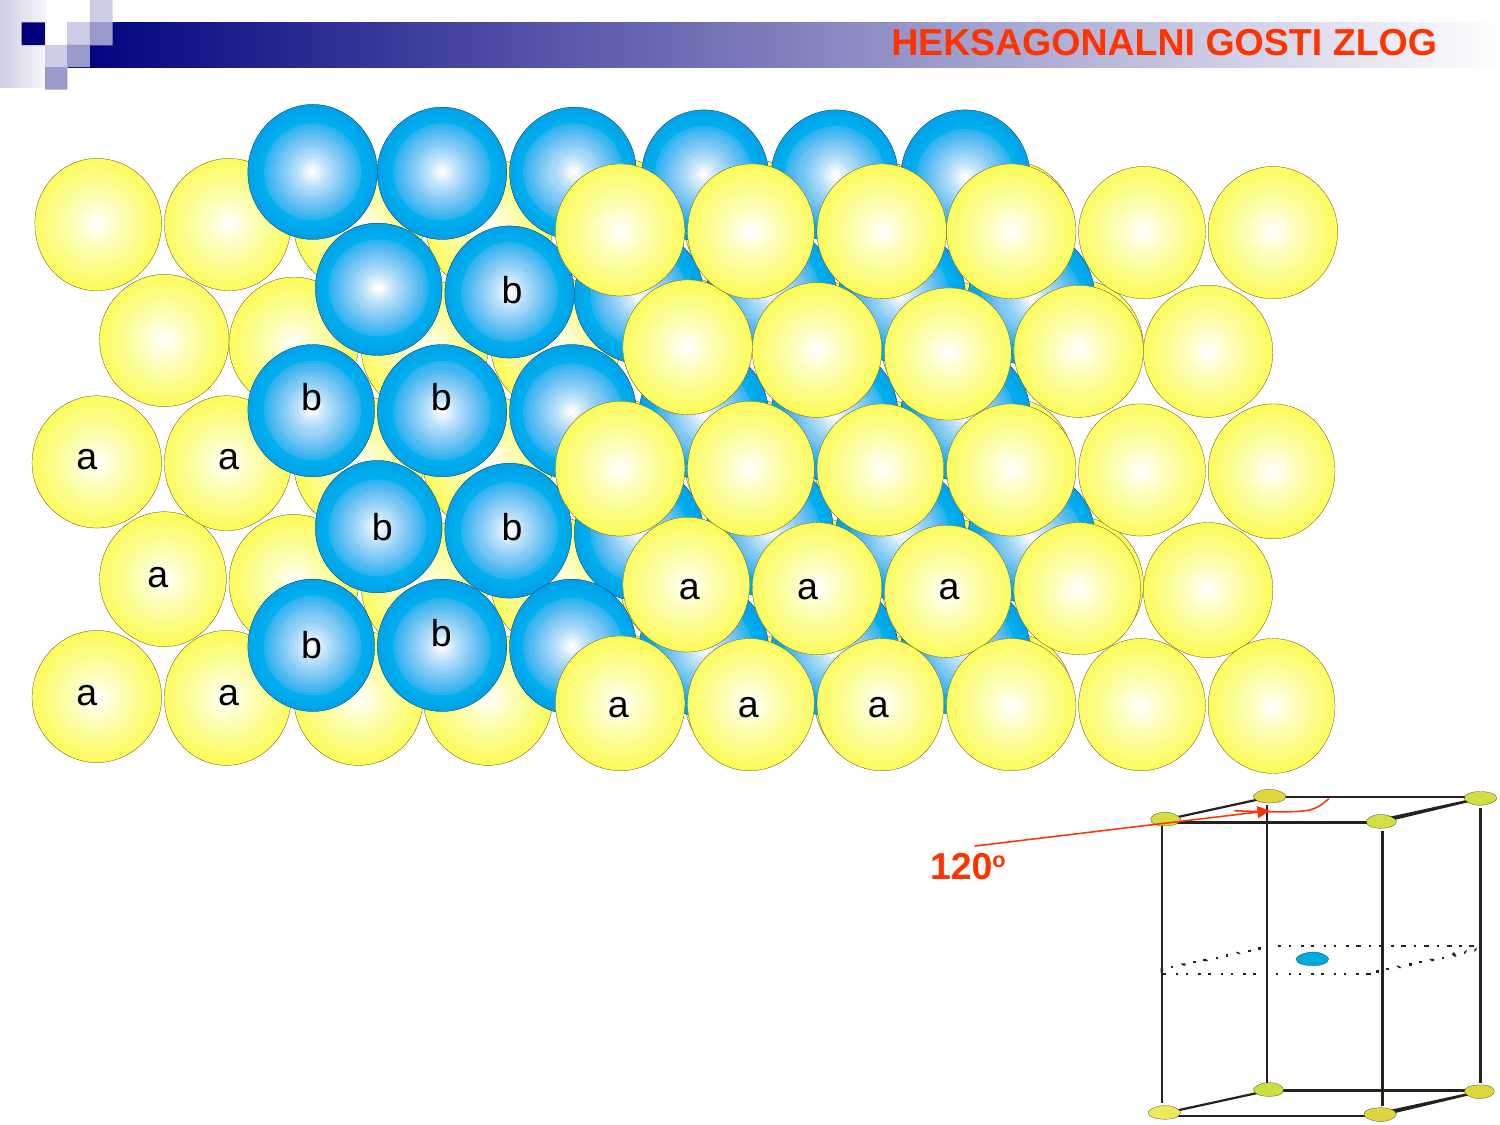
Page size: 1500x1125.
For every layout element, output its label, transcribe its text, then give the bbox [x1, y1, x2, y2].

text_box a [923, 554, 975, 615]
text_box a [853, 672, 904, 733]
text_box a [132, 542, 183, 603]
text_box a [664, 554, 715, 615]
text_box b [416, 601, 467, 662]
text_box a [203, 660, 254, 721]
text_box b [357, 495, 408, 556]
text_box 120o [915, 834, 1024, 895]
text_box a [782, 554, 833, 615]
text_box b [286, 365, 337, 426]
text_box a [723, 672, 774, 733]
text_box a [203, 424, 254, 485]
chart [29, 101, 1341, 778]
text_box a [61, 660, 113, 721]
text_box HEKSAGONALNI GOSTI ZLOG [876, 10, 1453, 72]
text_box b [486, 495, 538, 556]
text_box b [416, 365, 467, 426]
text_box a [61, 424, 113, 485]
chart [1145, 786, 1500, 1125]
text_box b [286, 612, 337, 674]
text_box a [593, 672, 644, 733]
text_box b [486, 258, 538, 320]
